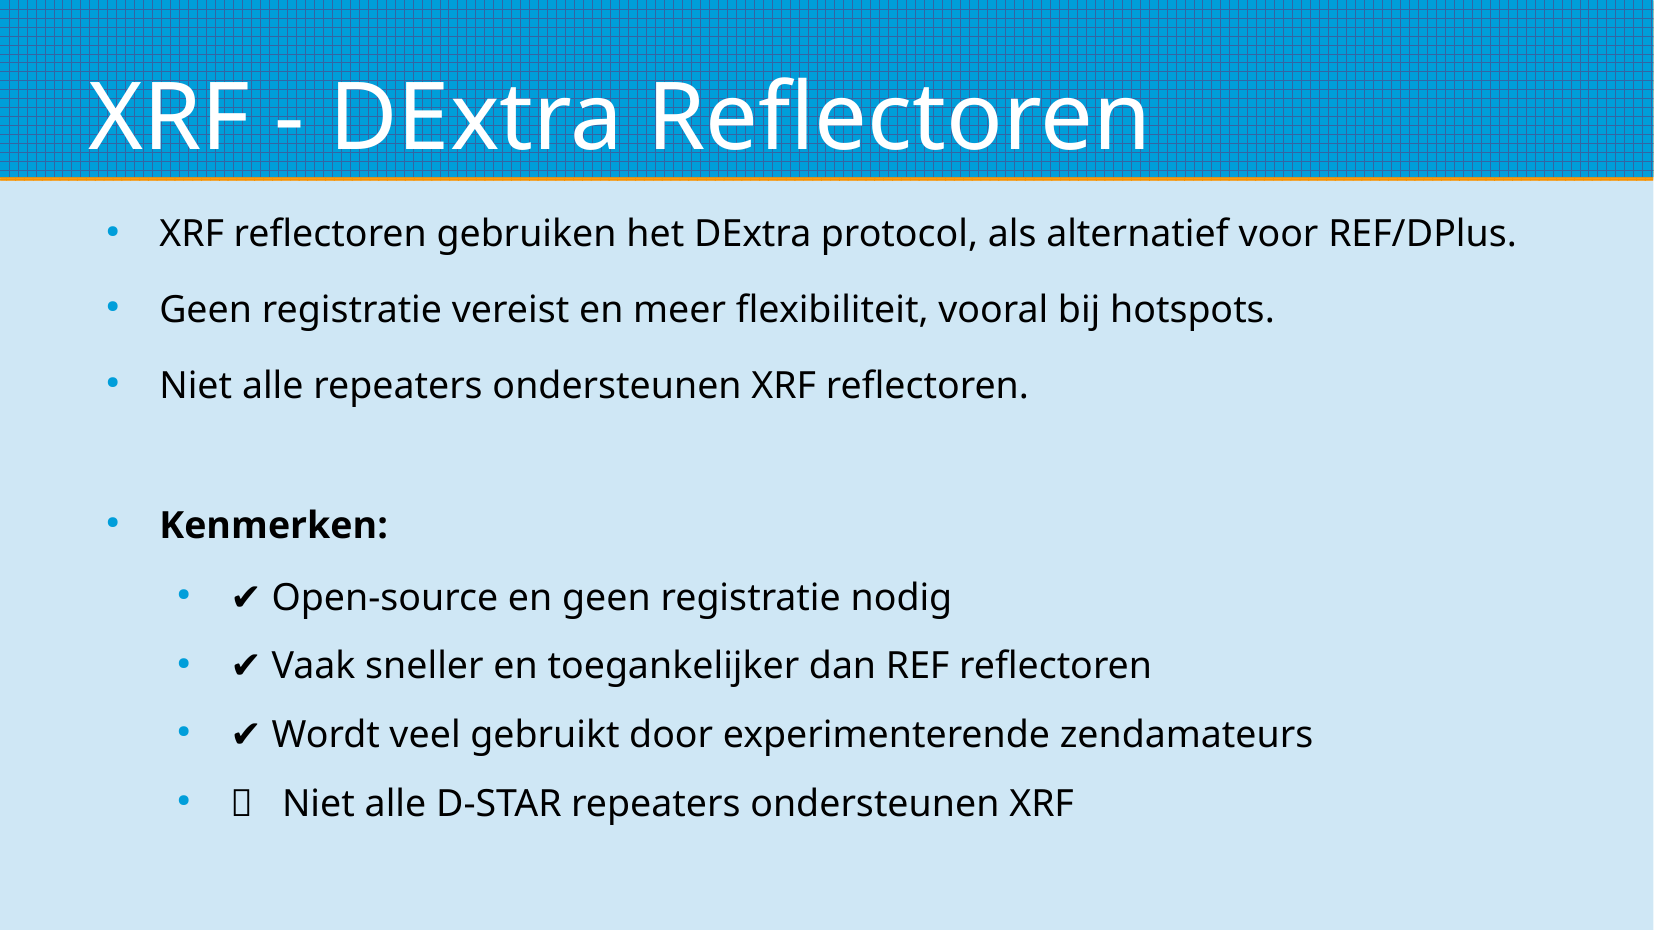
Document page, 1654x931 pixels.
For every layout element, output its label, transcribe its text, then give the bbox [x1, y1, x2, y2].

list XRF reflectoren gebruiken het DExtra protocol, als alternatief voor REF/DPlus. Geen registratie vereist en meer flexibiliteit, vooral bij hotspots. Niet alle repeaters ondersteunen XRF reflectoren. Kenmerken: ✔ Open-source en geen registratie nodig ✔ Vaak sneller en toegankelijker dan REF reflectoren ✔ Wordt veel gebruikt door experimenterende zendamateurs ❌ Niet alle D-STAR repeaters ondersteunen XRF [88, 206, 1565, 886]
title XRF - DExtra Reflectoren [88, 14, 1565, 178]
